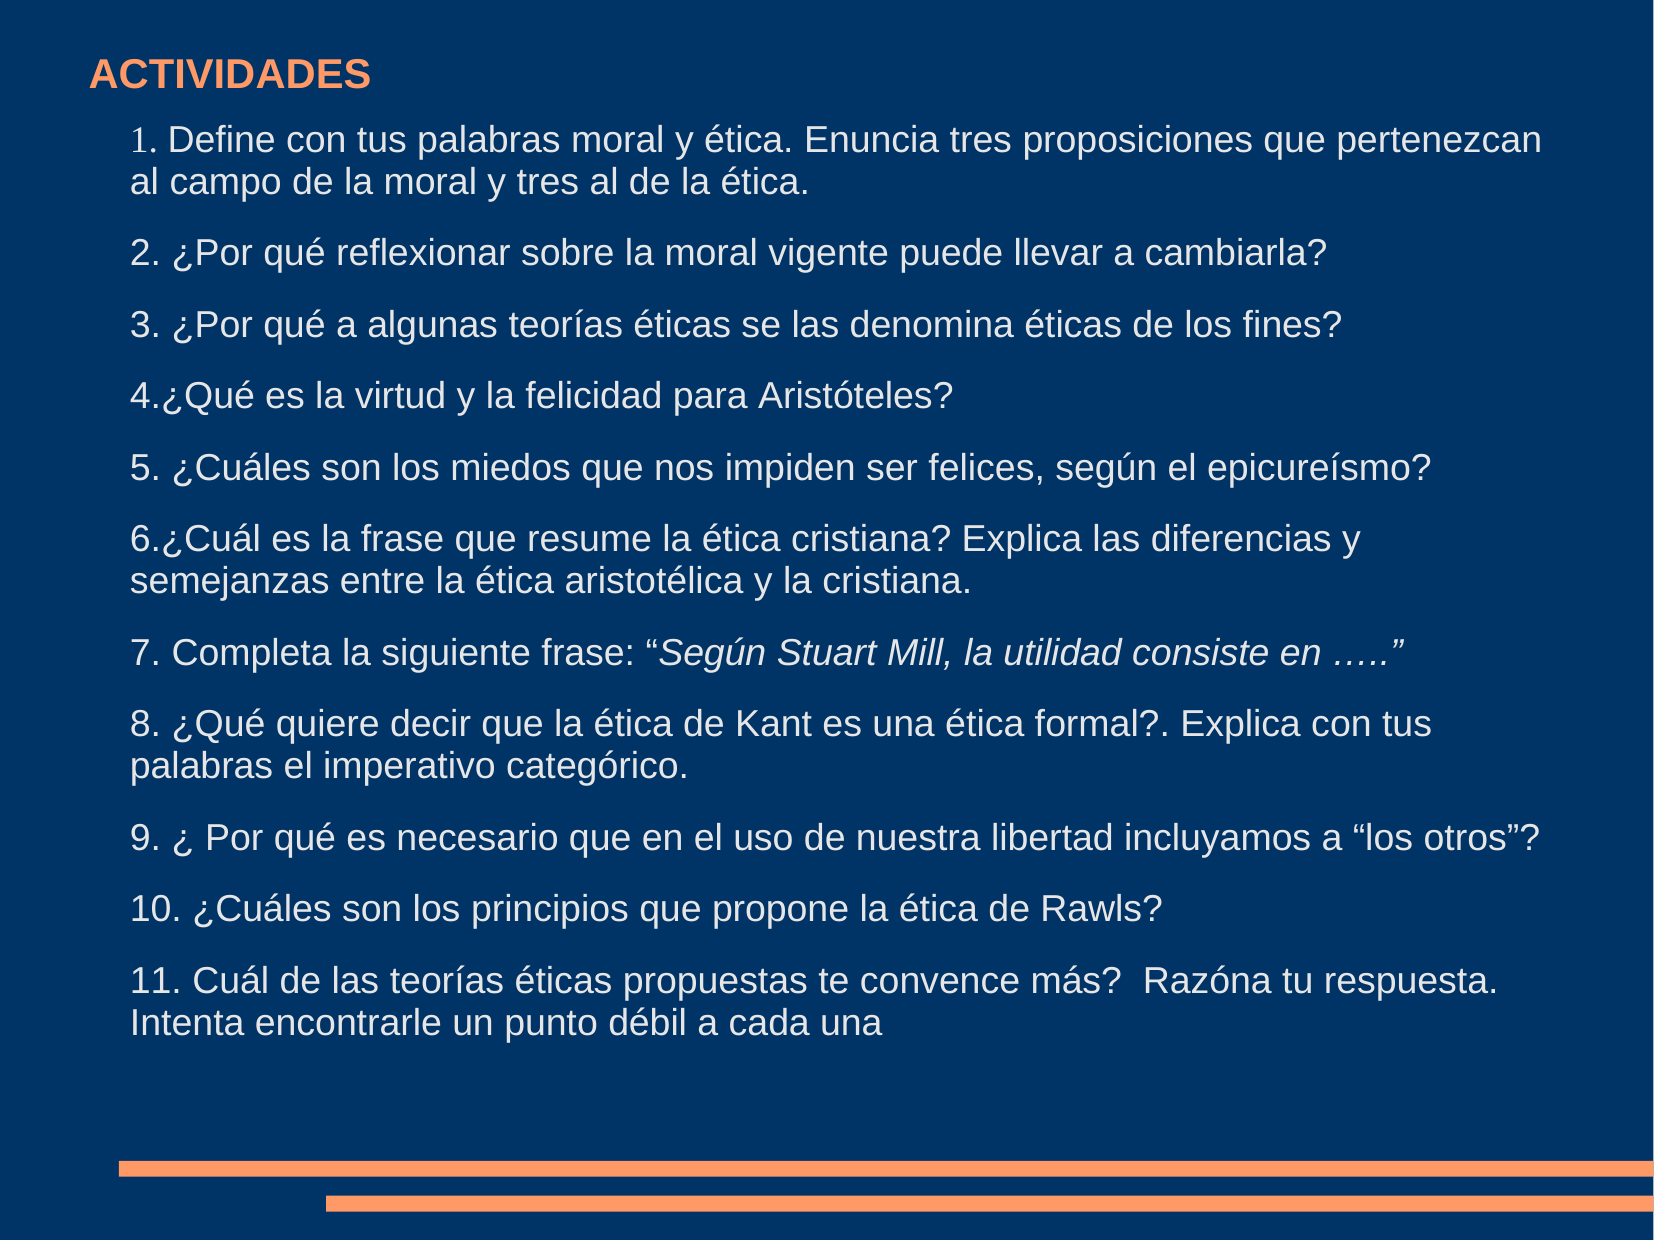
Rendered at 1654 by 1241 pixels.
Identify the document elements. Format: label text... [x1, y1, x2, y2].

list 1. Define con tus palabras moral y ética. Enuncia tres proposiciones que pertenezcan al campo de la moral y tres al de la ética. 2. ¿Por qué reflexionar sobre la moral vigente puede llevar a cambiarla? 3. ¿Por qué a algunas teorías éticas se las denomina éticas de los fines? 4.¿Qué es la virtud y la felicidad para Aristóteles? 5. ¿Cuáles son los miedos que nos impiden ser felices, según el epicureísmo? 6.¿Cuál es la frase que resume la ética cristiana? Explica las diferencias y semejanzas entre la ética aristotélica y la cristiana. 7. Completa la siguiente frase: “Según Stuart Mill, la utilidad consiste en …..” 8. ¿Qué quiere decir que la ética de Kant es una ética formal?. Explica con tus palabras el imperativo categórico. 9. ¿ Por qué es necesario que en el uso de nuestra libertad incluyamos a “los otros”? 10. ¿Cuáles son los principios que propone la ética de Rawls? 11. Cuál de las teorías éticas propuestas te convence más? Razóna tu respuesta. Intenta encontrarle un punto débil a cada una [59, 118, 1561, 1201]
title ACTIVIDADES [88, 29, 1534, 118]
